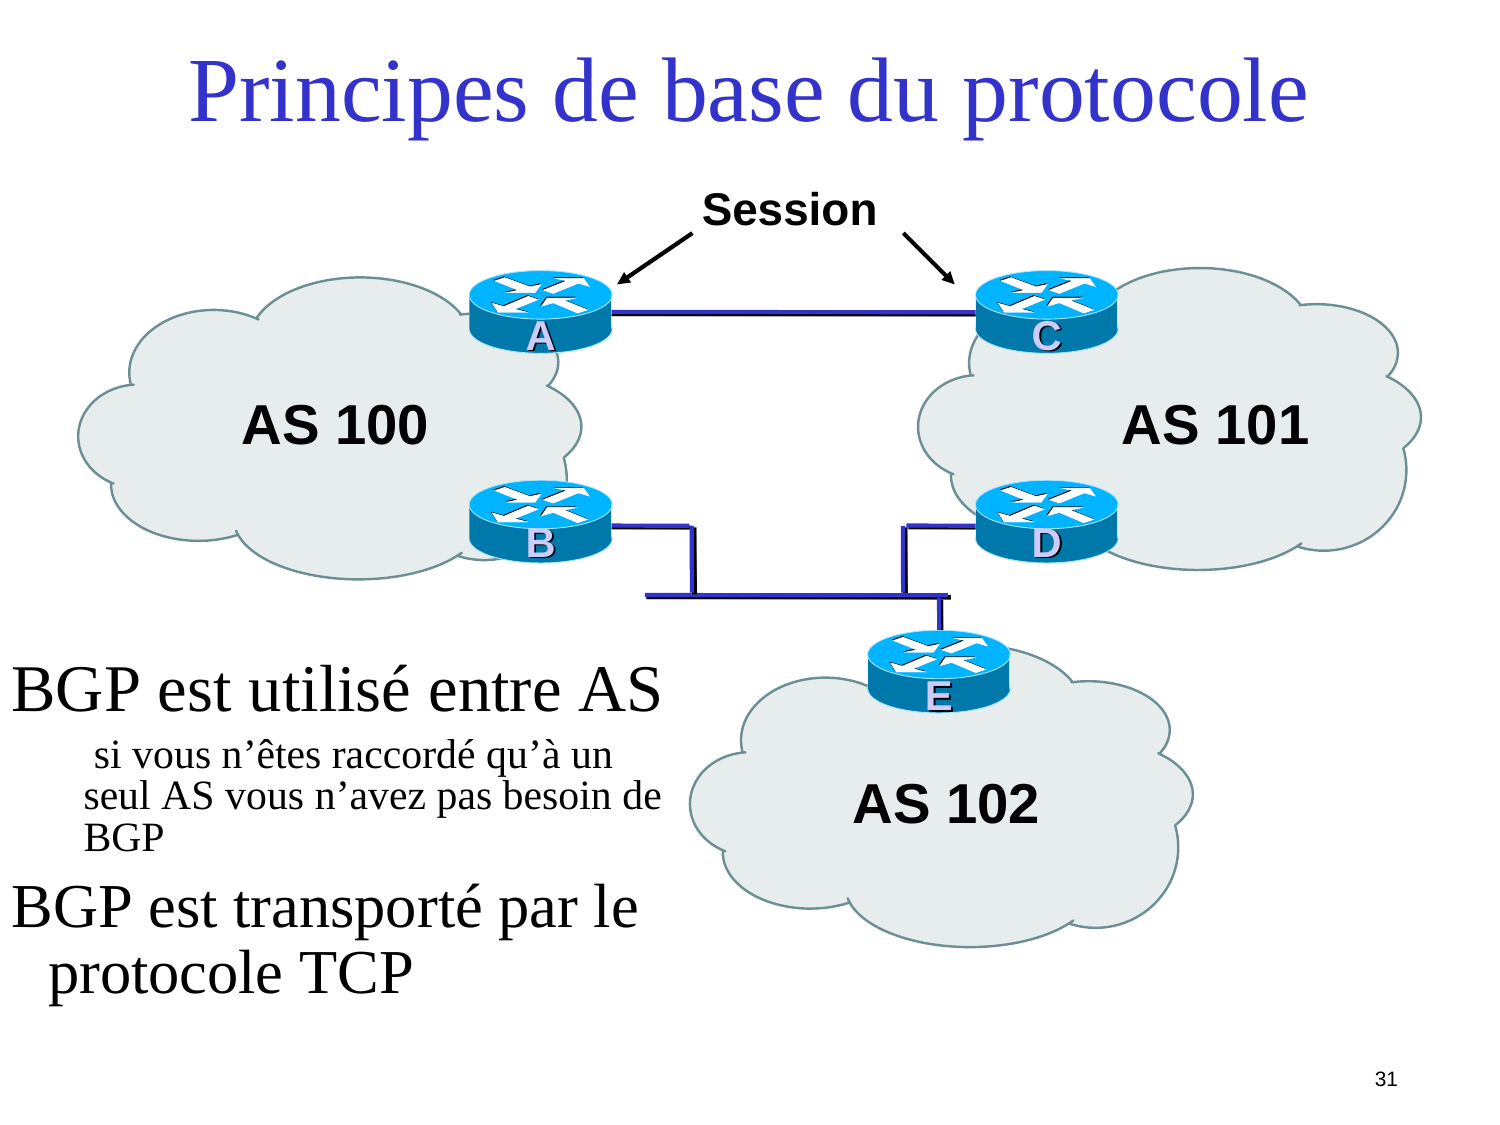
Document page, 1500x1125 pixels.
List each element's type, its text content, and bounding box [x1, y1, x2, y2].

picture [943, 638, 986, 652]
picture [1000, 506, 1042, 522]
text_box Session [685, 175, 895, 244]
picture [1049, 508, 1092, 522]
text_box AS 101 [1105, 393, 1326, 457]
text_box D [1031, 519, 1062, 566]
text_box C [1031, 312, 1062, 359]
picture [1049, 298, 1091, 312]
picture [687, 630, 1198, 952]
picture [915, 265, 1426, 575]
picture [1003, 488, 1045, 502]
list BGP est utilisé entre AS si vous n’êtes raccordé qu’à un seul AS vous n’avez pas besoin de BGP BGP est transporté par le protocole TCP [0, 574, 693, 1091]
text_box AS 100 [225, 393, 445, 457]
picture [75, 270, 615, 585]
picture [1051, 488, 1093, 502]
picture [1000, 297, 1043, 312]
text_box A [538, 330, 544, 338]
picture [892, 656, 934, 672]
picture [1051, 278, 1093, 293]
picture [1002, 278, 1045, 292]
text_box A [525, 312, 556, 359]
text_box B [525, 519, 556, 566]
picture [895, 638, 937, 652]
text_box AS 102 [814, 772, 1079, 836]
title Principes de base du protocole [112, 0, 1388, 188]
picture [941, 658, 984, 672]
text_box E [924, 672, 953, 719]
